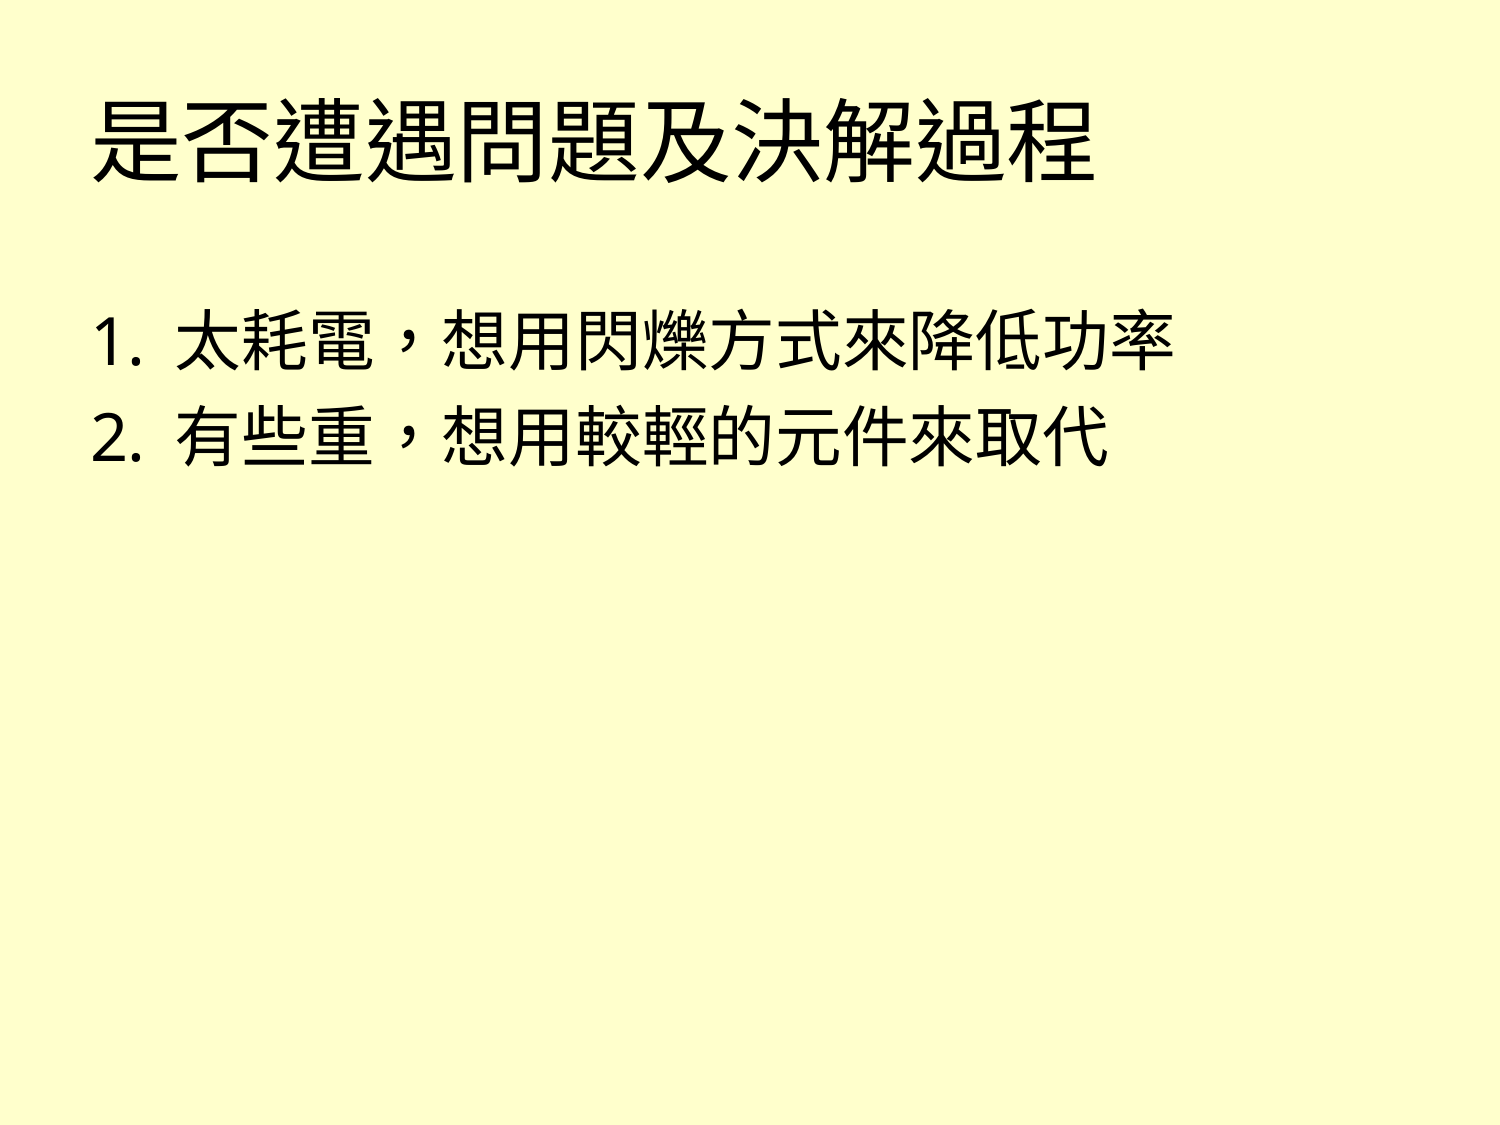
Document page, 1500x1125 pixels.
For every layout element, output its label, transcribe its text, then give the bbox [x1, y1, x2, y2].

title 是否遭遇問題及決解過程 [75, 45, 1426, 233]
list 太耗電，想用閃爍方式來降低功率 有些重，想用較輕的元件來取代 [75, 290, 1426, 1034]
